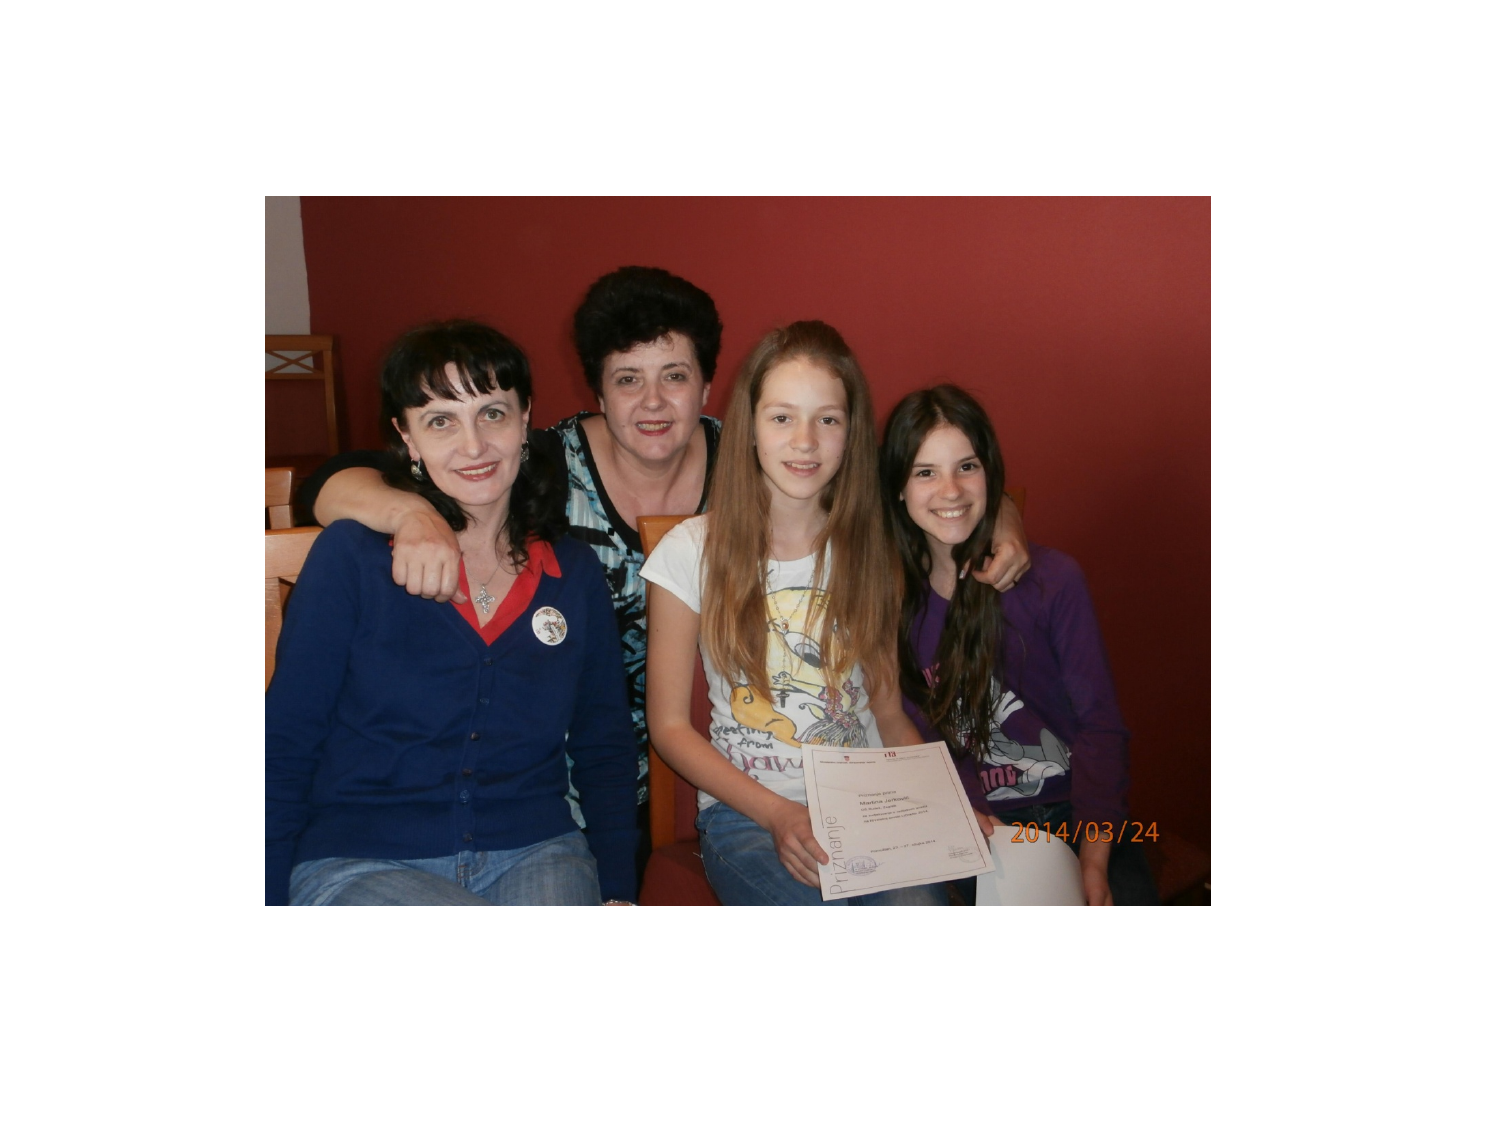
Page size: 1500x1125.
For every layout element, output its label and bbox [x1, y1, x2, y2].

picture [265, 196, 1211, 906]
